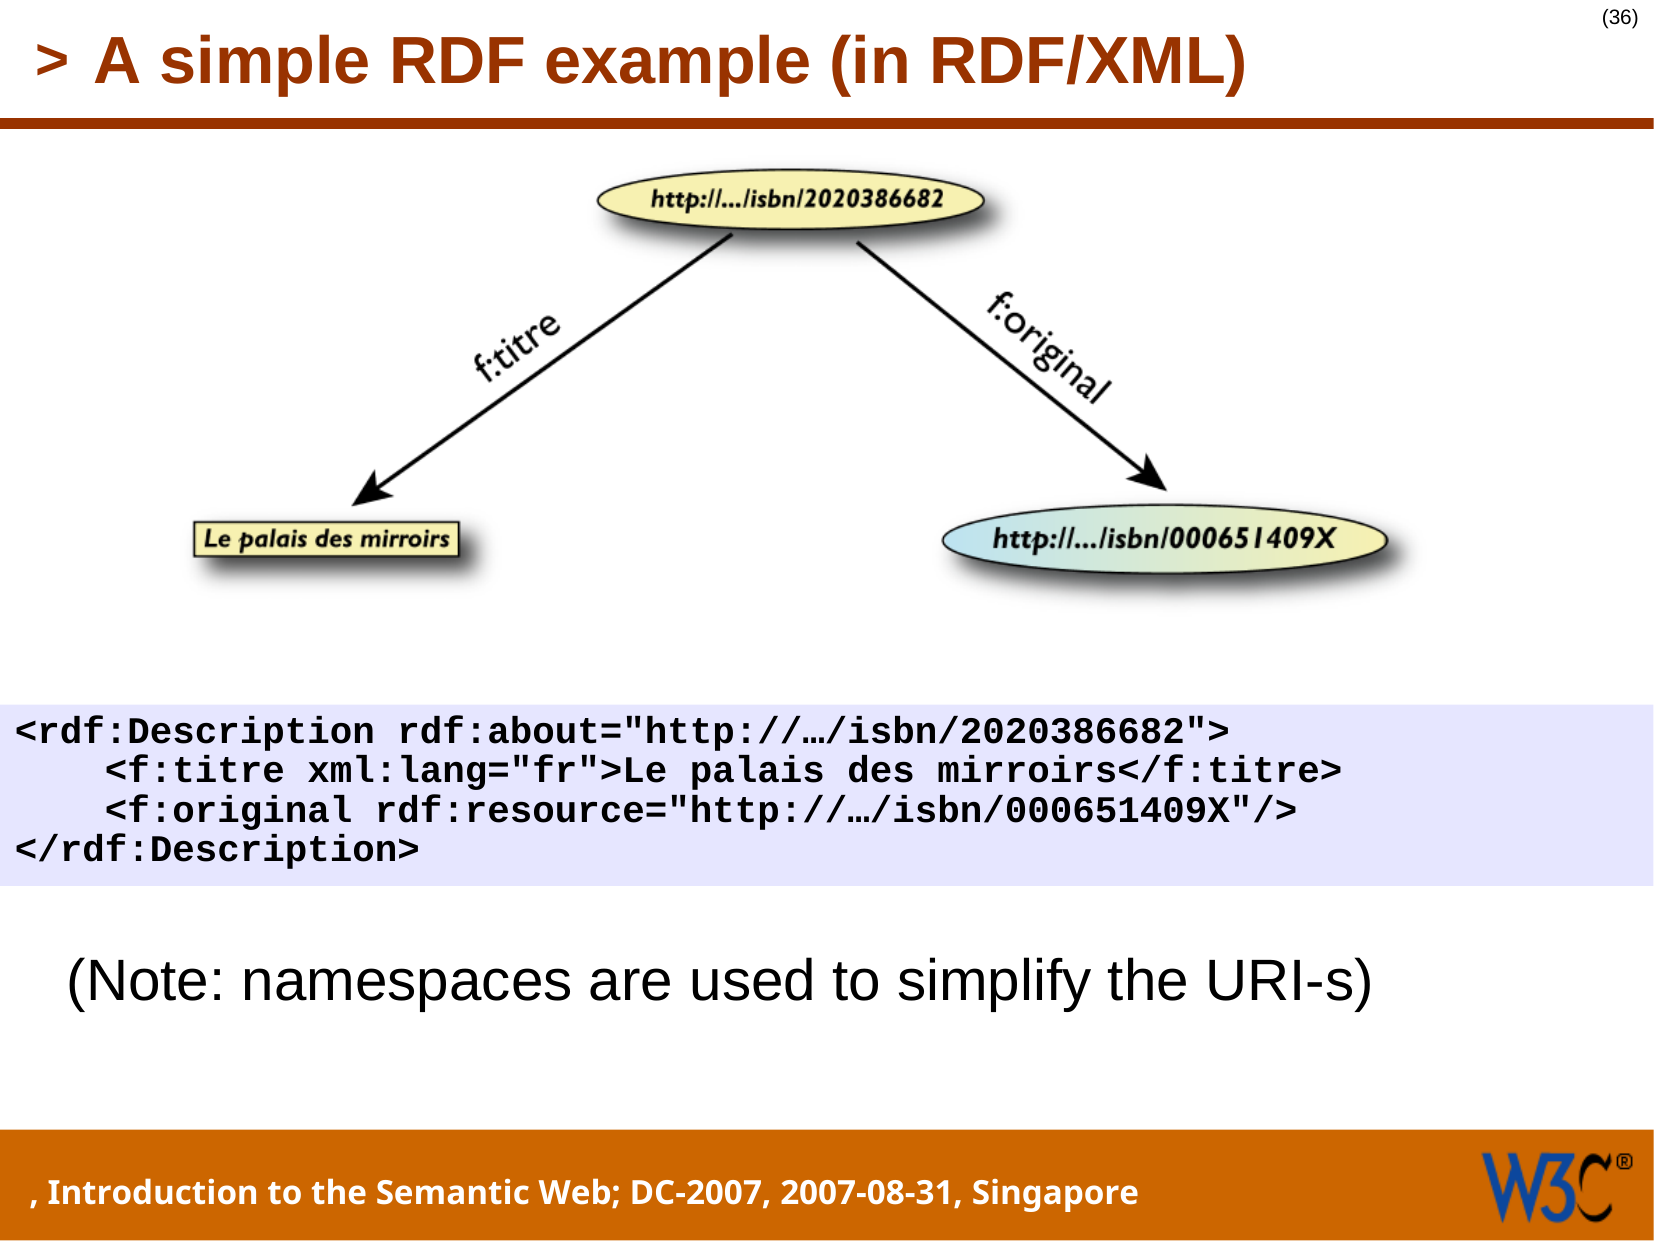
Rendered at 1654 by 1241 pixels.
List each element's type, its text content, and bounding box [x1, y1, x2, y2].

text_box (Note: namespaces are used to simplify the URI-s) [52, 944, 1447, 1033]
picture [1477, 1149, 1639, 1228]
picture [177, 152, 1435, 621]
text_box <rdf:Description rdf:about="http://…/isbn/2020386682"> <f:titre xml:lang="fr">Le palais des mirroirs</f:titre> <f:original rdf:resource="http://…/isbn/000651409X"/> </rdf:Description> [0, 704, 1654, 886]
title A simple RDF example (in RDF/XML) [93, 0, 1493, 119]
